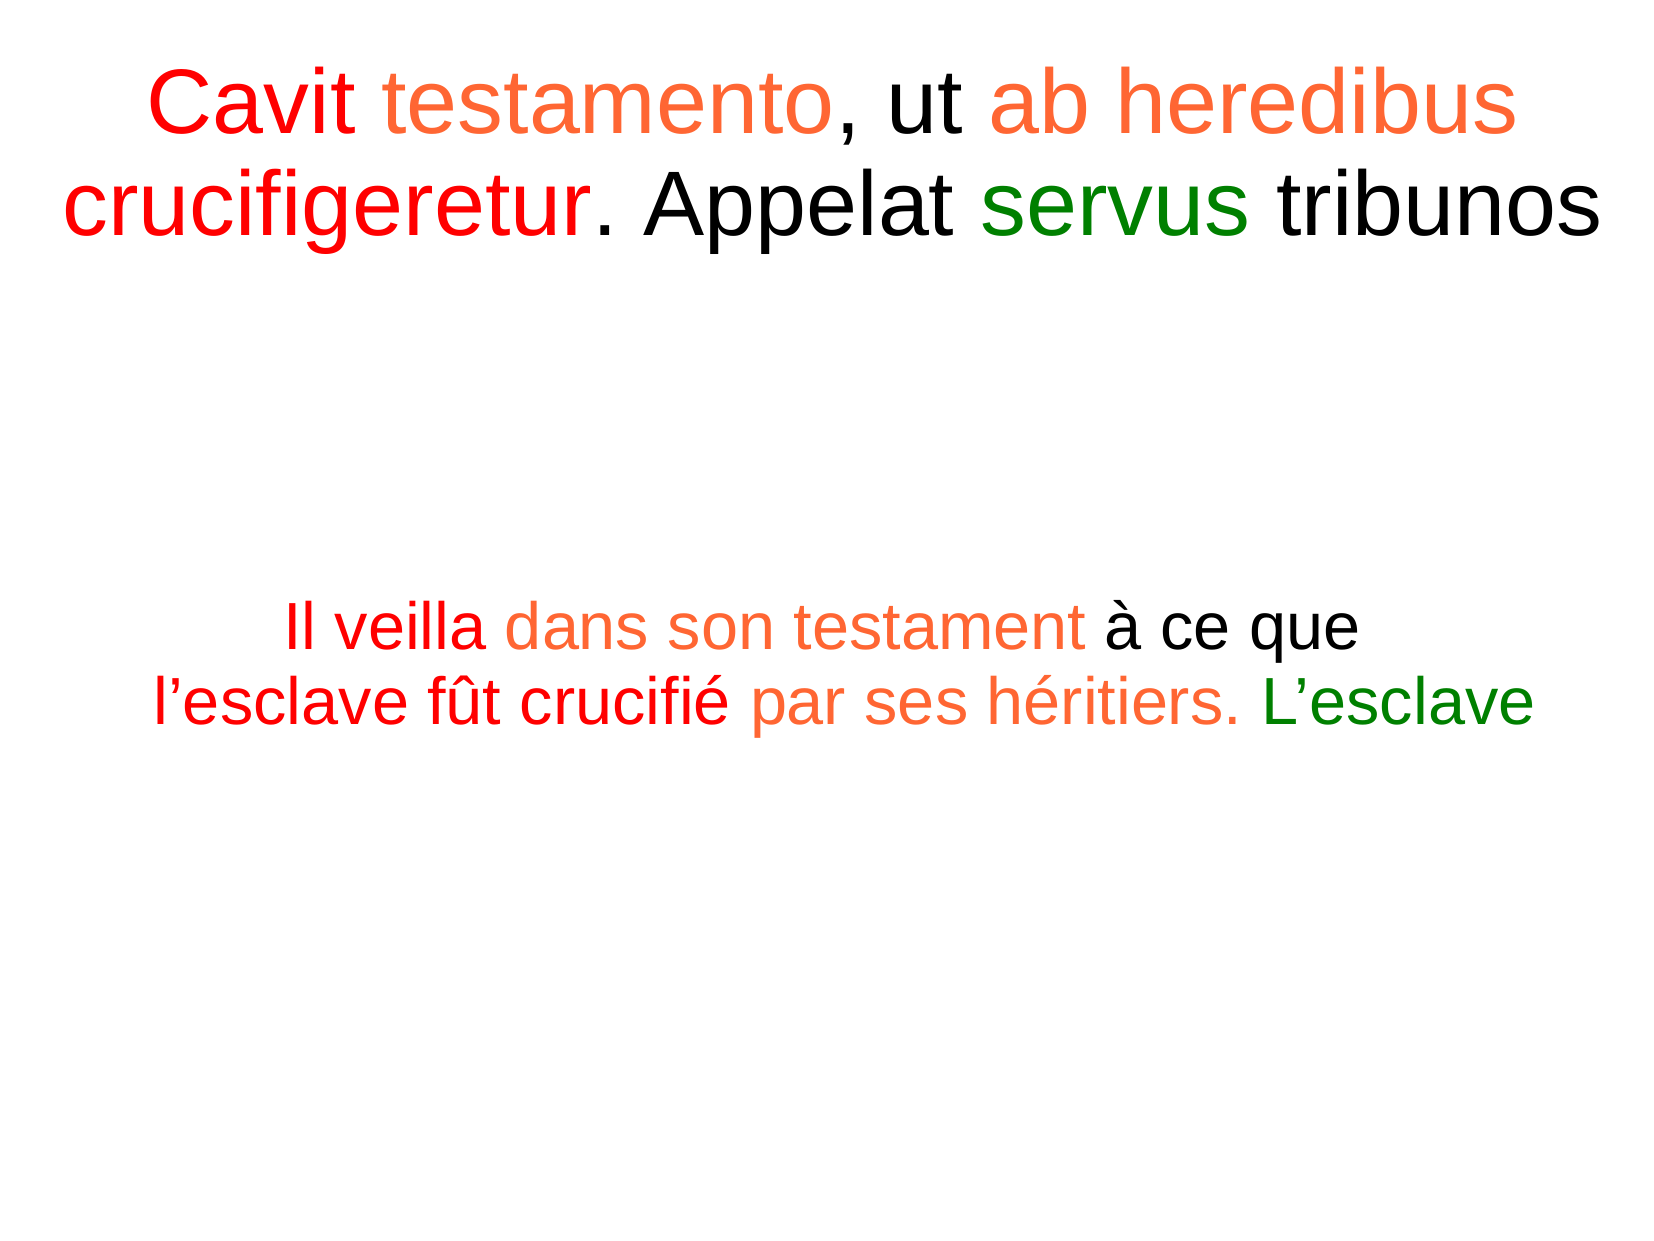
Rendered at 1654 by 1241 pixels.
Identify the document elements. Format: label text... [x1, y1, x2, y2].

title Cavit testamento, ut ab heredibus crucifigeretur. Appelat servus tribunos [59, 0, 1607, 307]
list Il veilla dans son testament à ce que l’esclave fût crucifié par ses héritiers. L’esclave [82, 290, 1571, 1010]
